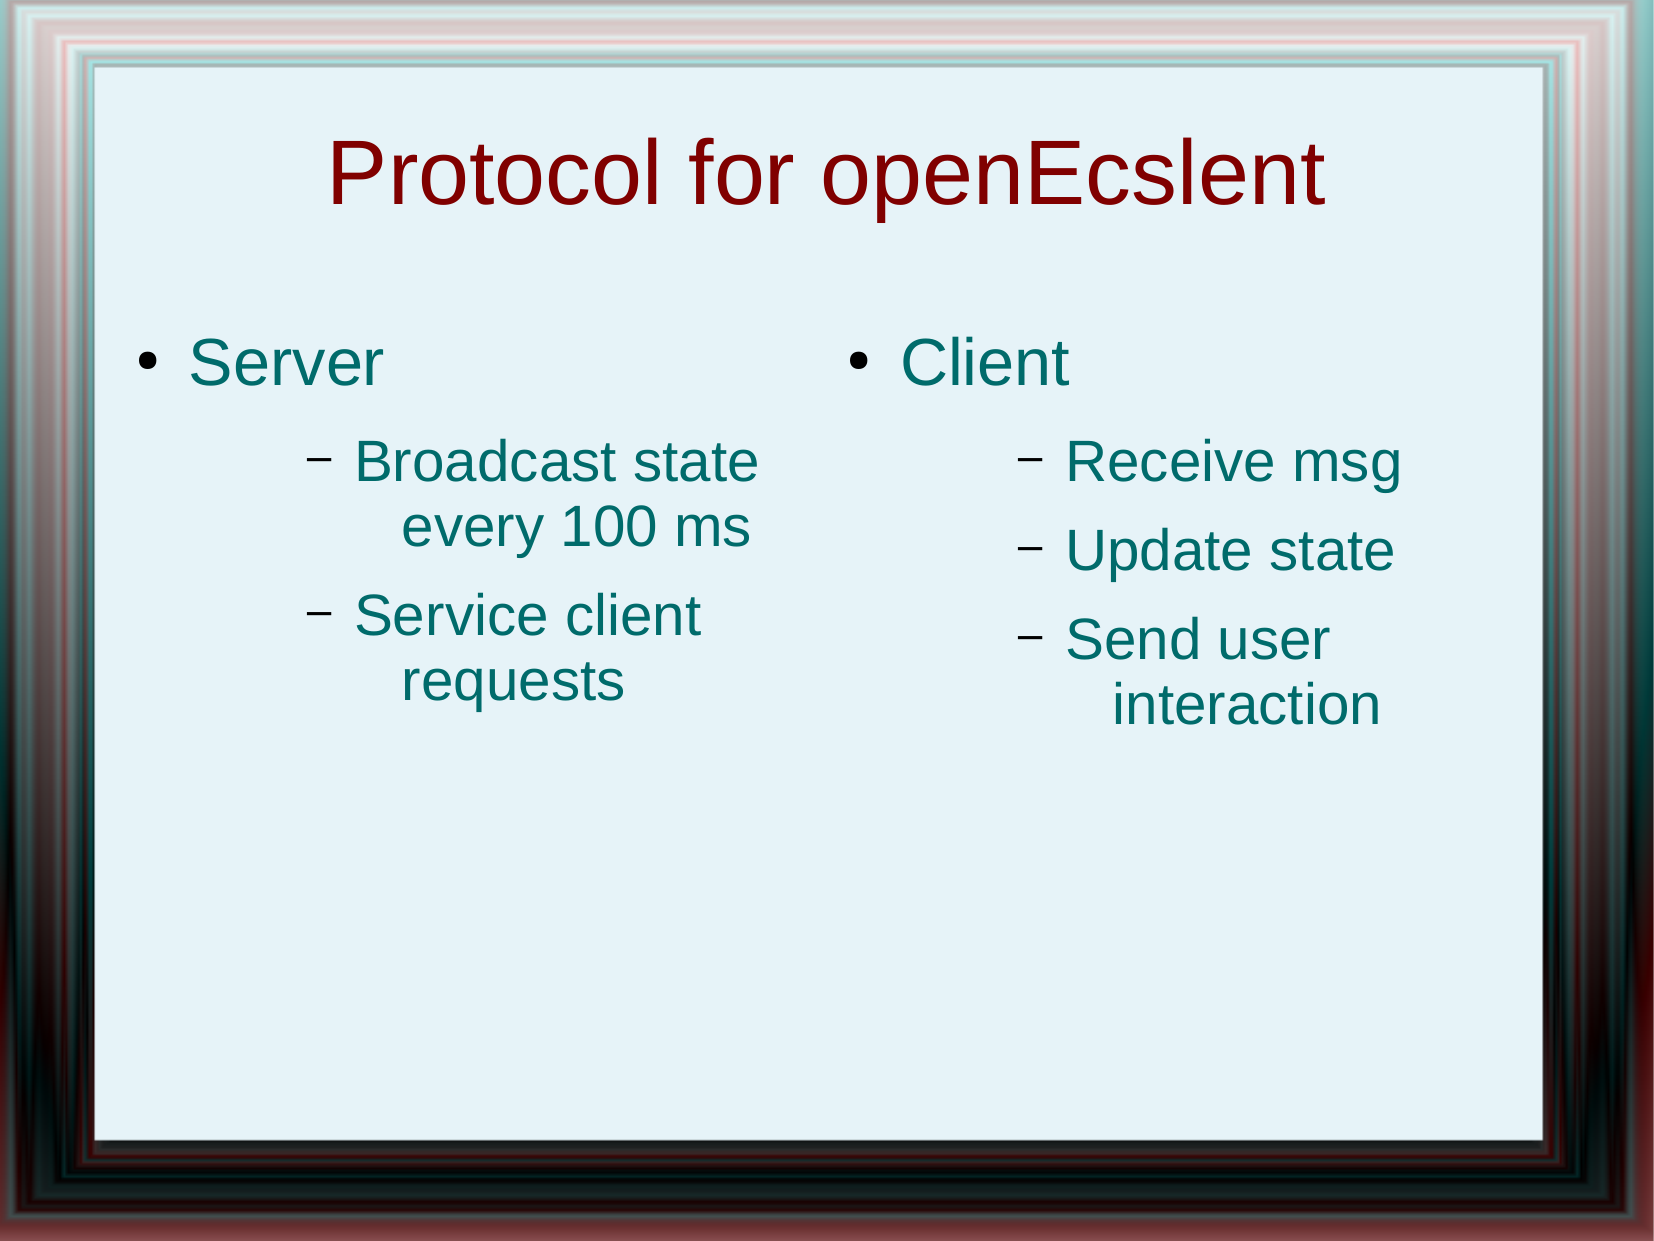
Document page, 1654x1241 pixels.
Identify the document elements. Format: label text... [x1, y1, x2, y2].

title Protocol for openEcslent [118, 88, 1536, 257]
picture [0, 0, 1654, 1241]
list Server Broadcast state every 100 ms Service client requests [118, 324, 796, 1144]
list Client Receive msg Update state Send user interaction [829, 324, 1507, 1144]
